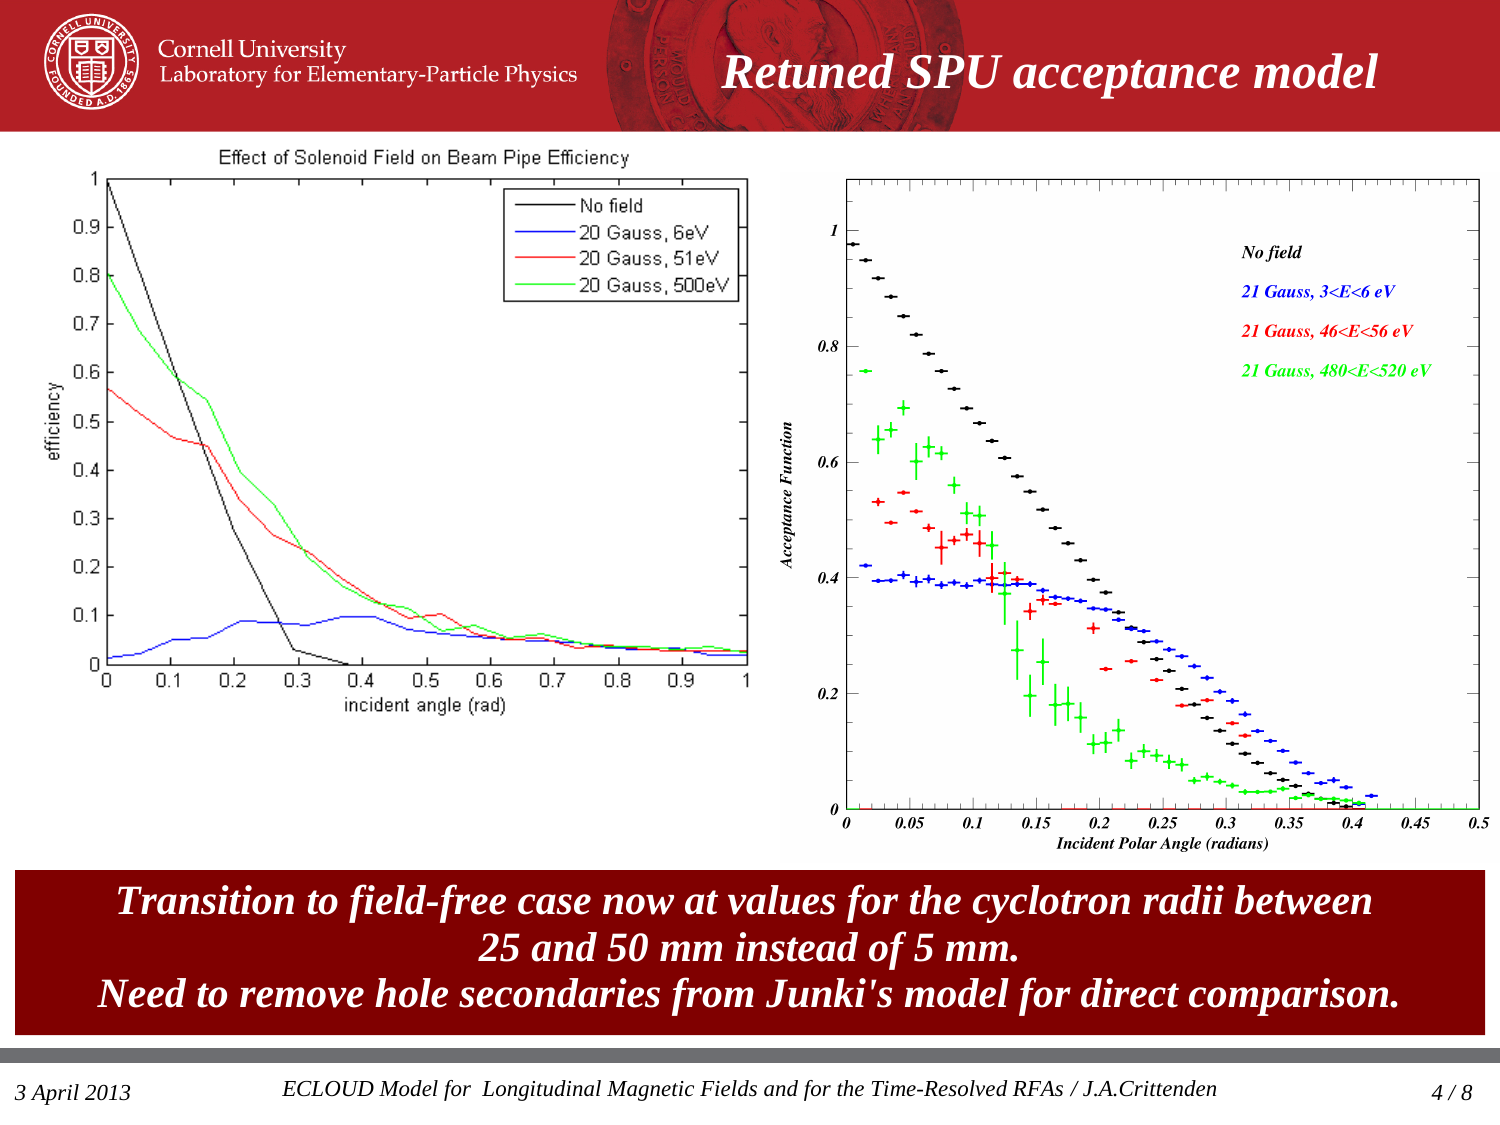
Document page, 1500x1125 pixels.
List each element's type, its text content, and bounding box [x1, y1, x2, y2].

text_box Transition to field-free case now at values for the cyclotron radii between 25 and 50 mm instead of 5 mm. Need to remove hole secondaries from Junki's model for direct comparison. [15, 870, 1486, 1036]
picture [0, 133, 1500, 863]
picture [0, 0, 1500, 132]
title Retuned SPU acceptance model [600, 7, 1500, 136]
